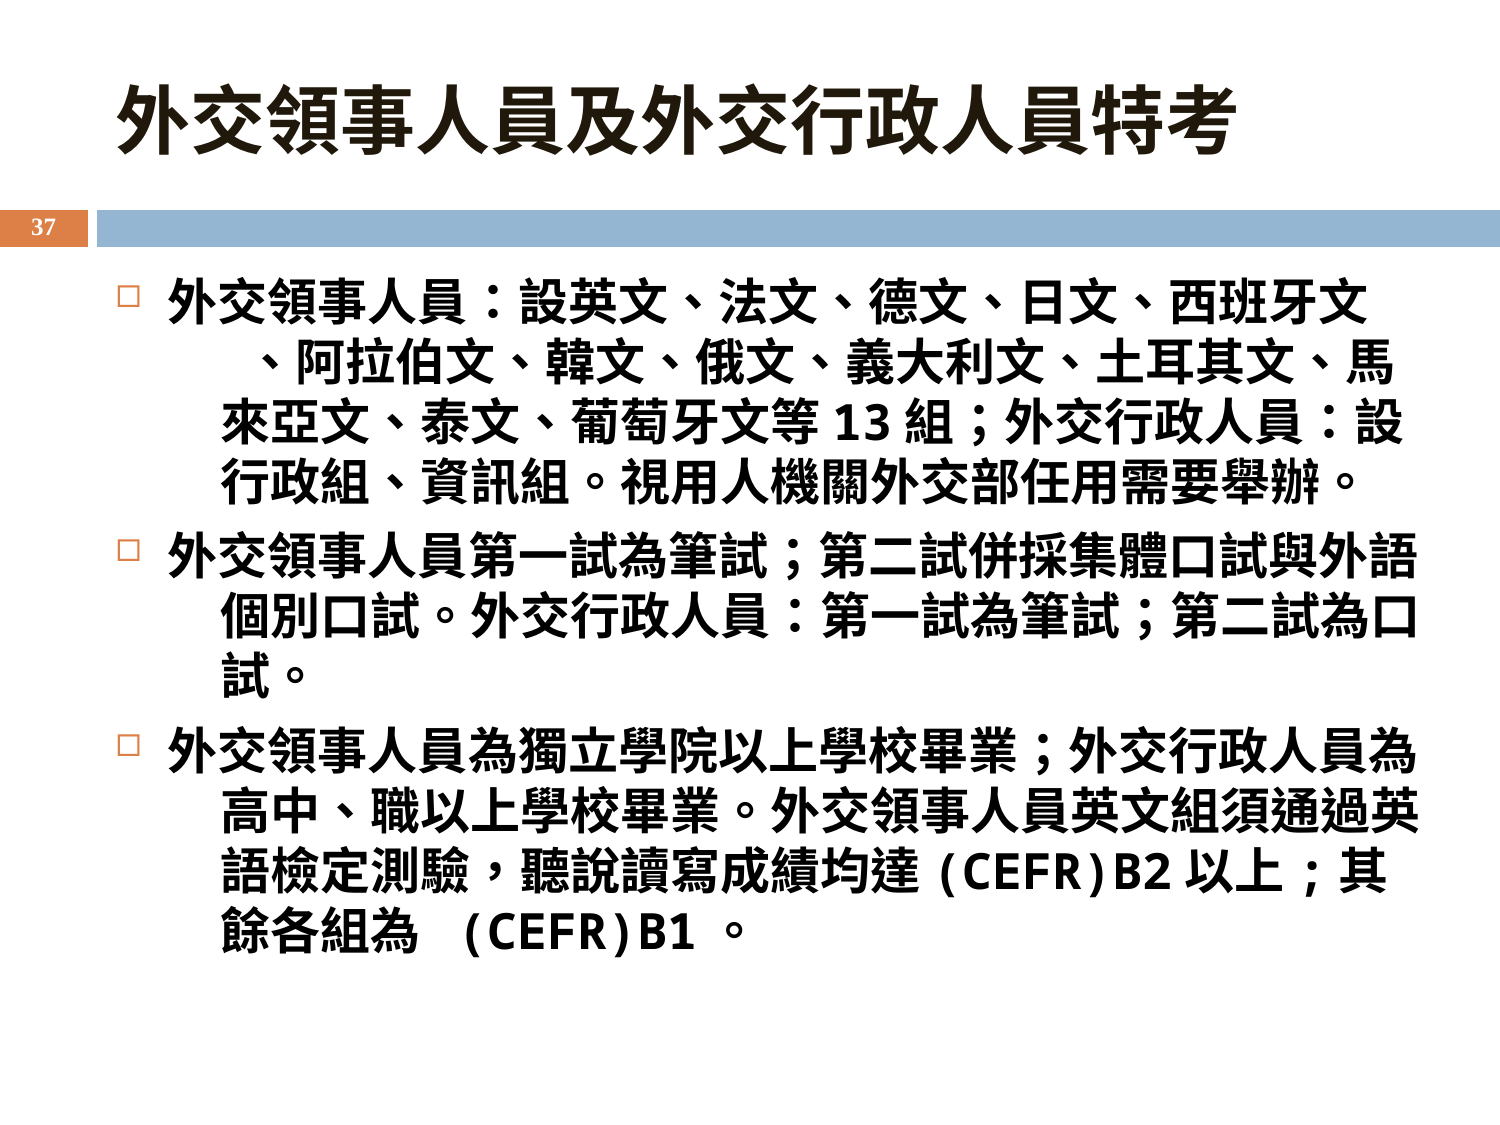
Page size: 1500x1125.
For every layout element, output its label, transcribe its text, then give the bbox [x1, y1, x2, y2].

title 外交領事人員及外交行政人員特考 [100, 37, 1438, 201]
list 外交領事人員：設英文、法文、德文、日文、西班牙文 、阿拉伯文、韓文、俄文、義大利文、土耳其文、馬來亞文、泰文、葡萄牙文等13組；外交行政人員：設行政組、資訊組。視用人機關外交部任用需要舉辦。 外交領事人員第一試為筆試；第二試併採集體口試與外語個別口試。外交行政人員：第一試為筆試；第二試為口試。 外交領事人員為獨立學院以上學校畢業；外交行政人員為高中、職以上學校畢業。外交領事人員英文組須通過英語檢定測驗，聽說讀寫成績均達(CEFR)B2以上;其餘各組為 (CEFR)B1。 [100, 262, 1438, 1000]
text_box 36 [0, 208, 88, 249]
